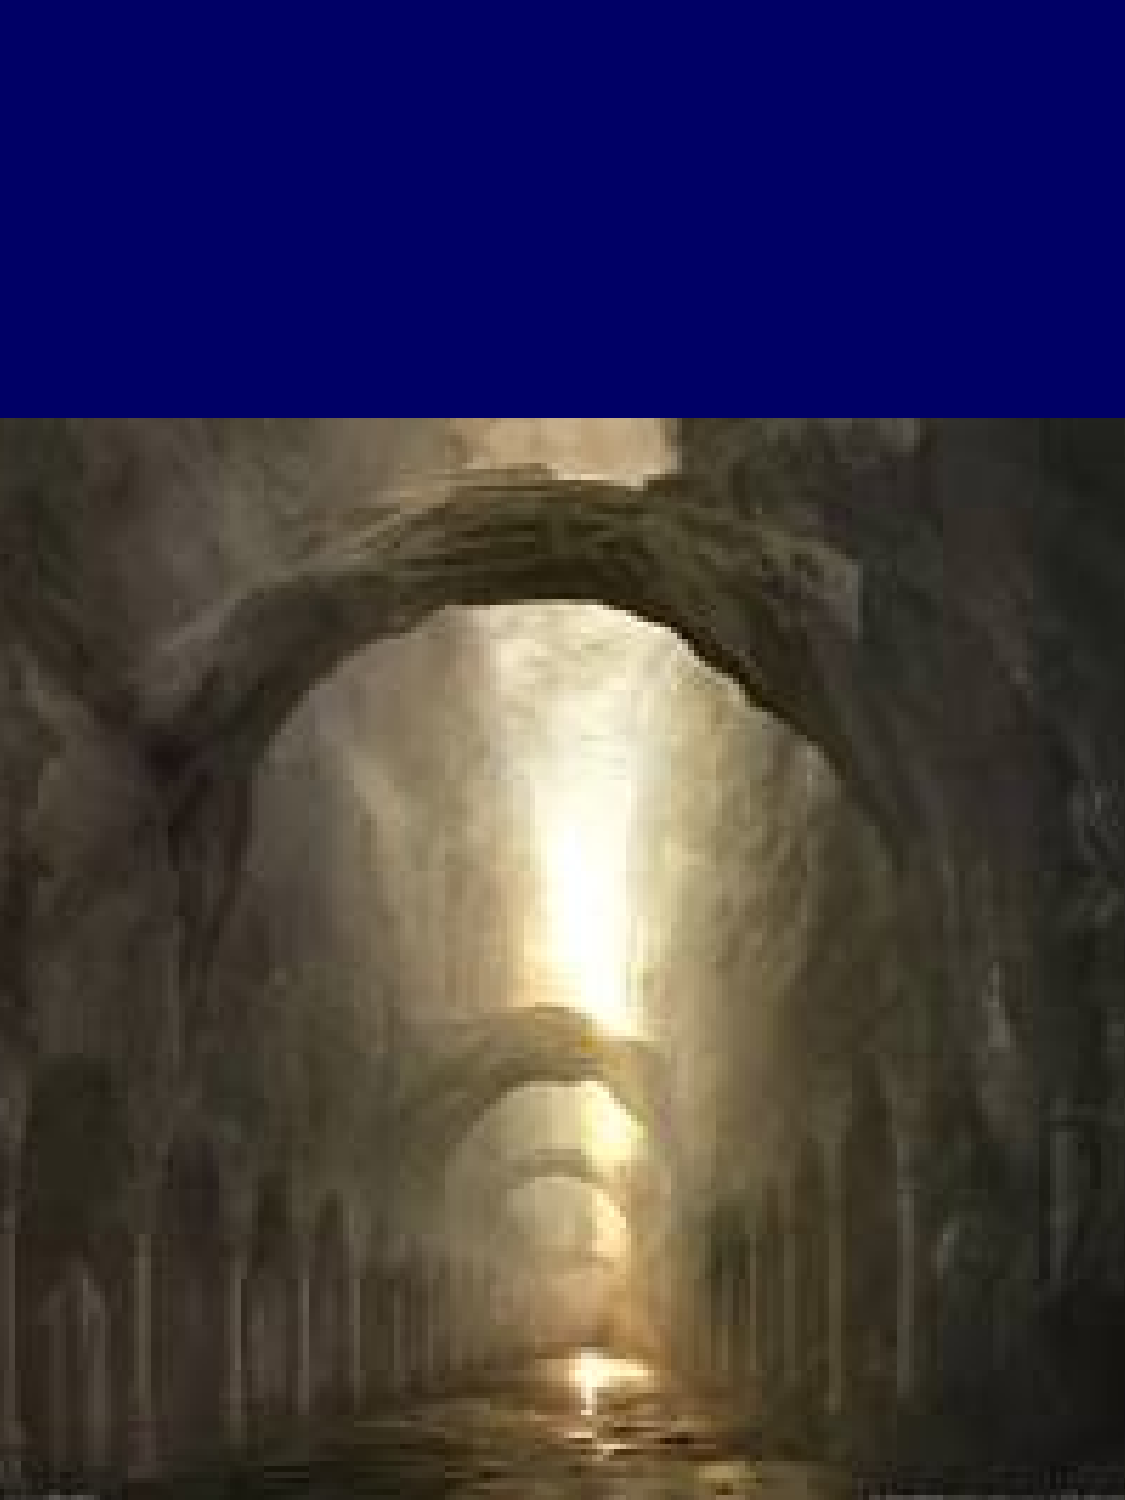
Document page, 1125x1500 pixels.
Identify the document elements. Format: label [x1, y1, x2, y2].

picture [0, 418, 1125, 1500]
